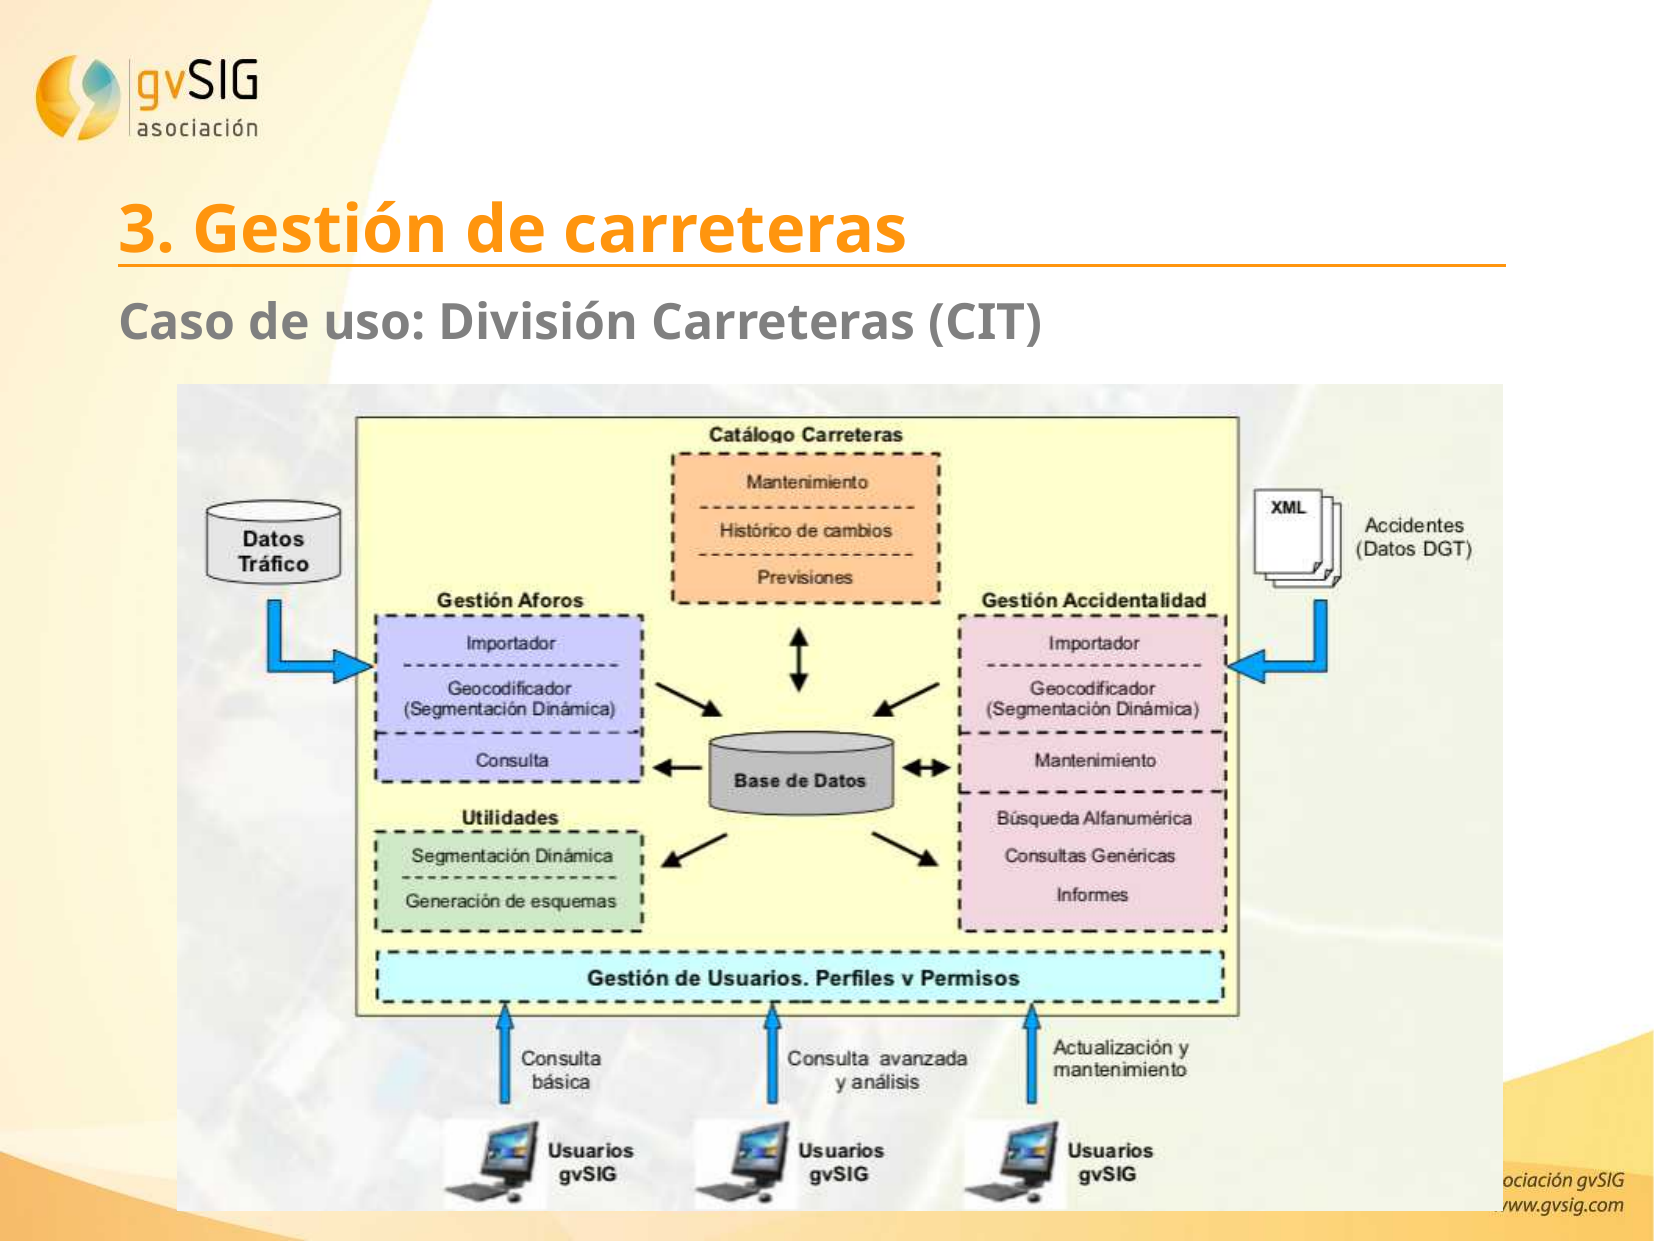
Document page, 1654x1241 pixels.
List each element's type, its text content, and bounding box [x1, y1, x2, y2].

title Caso de uso: División Carreteras (CIT) [118, 276, 1447, 365]
title 3. Gestión de carreteras [118, 177, 1607, 276]
picture [0, 0, 1654, 1241]
